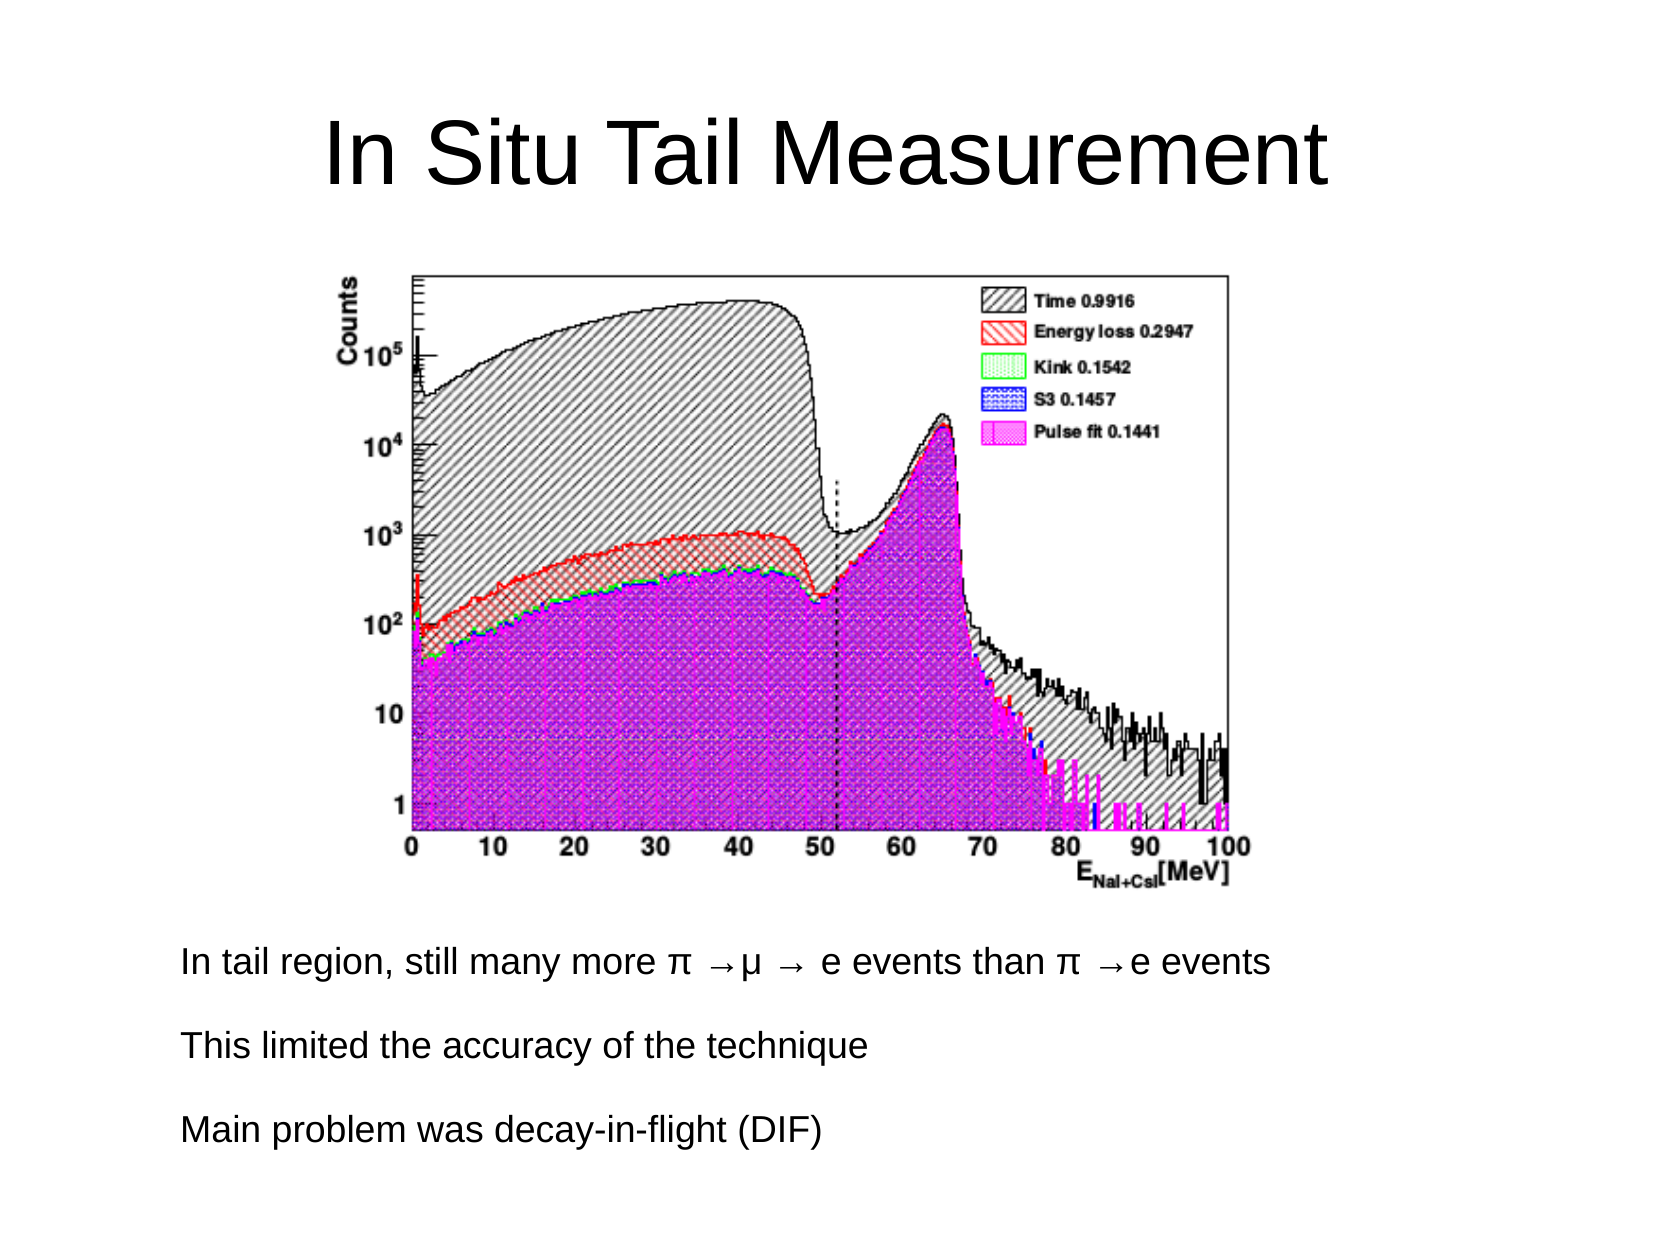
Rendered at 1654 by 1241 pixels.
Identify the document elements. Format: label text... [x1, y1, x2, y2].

text_box In tail region, still many more π →μ → e events than π →e events This limited the accuracy of the technique Main problem was decay-in-flight (DIF) [165, 933, 1571, 1159]
title In Situ Tail Measurement [82, 49, 1571, 257]
picture [295, 236, 1288, 911]
